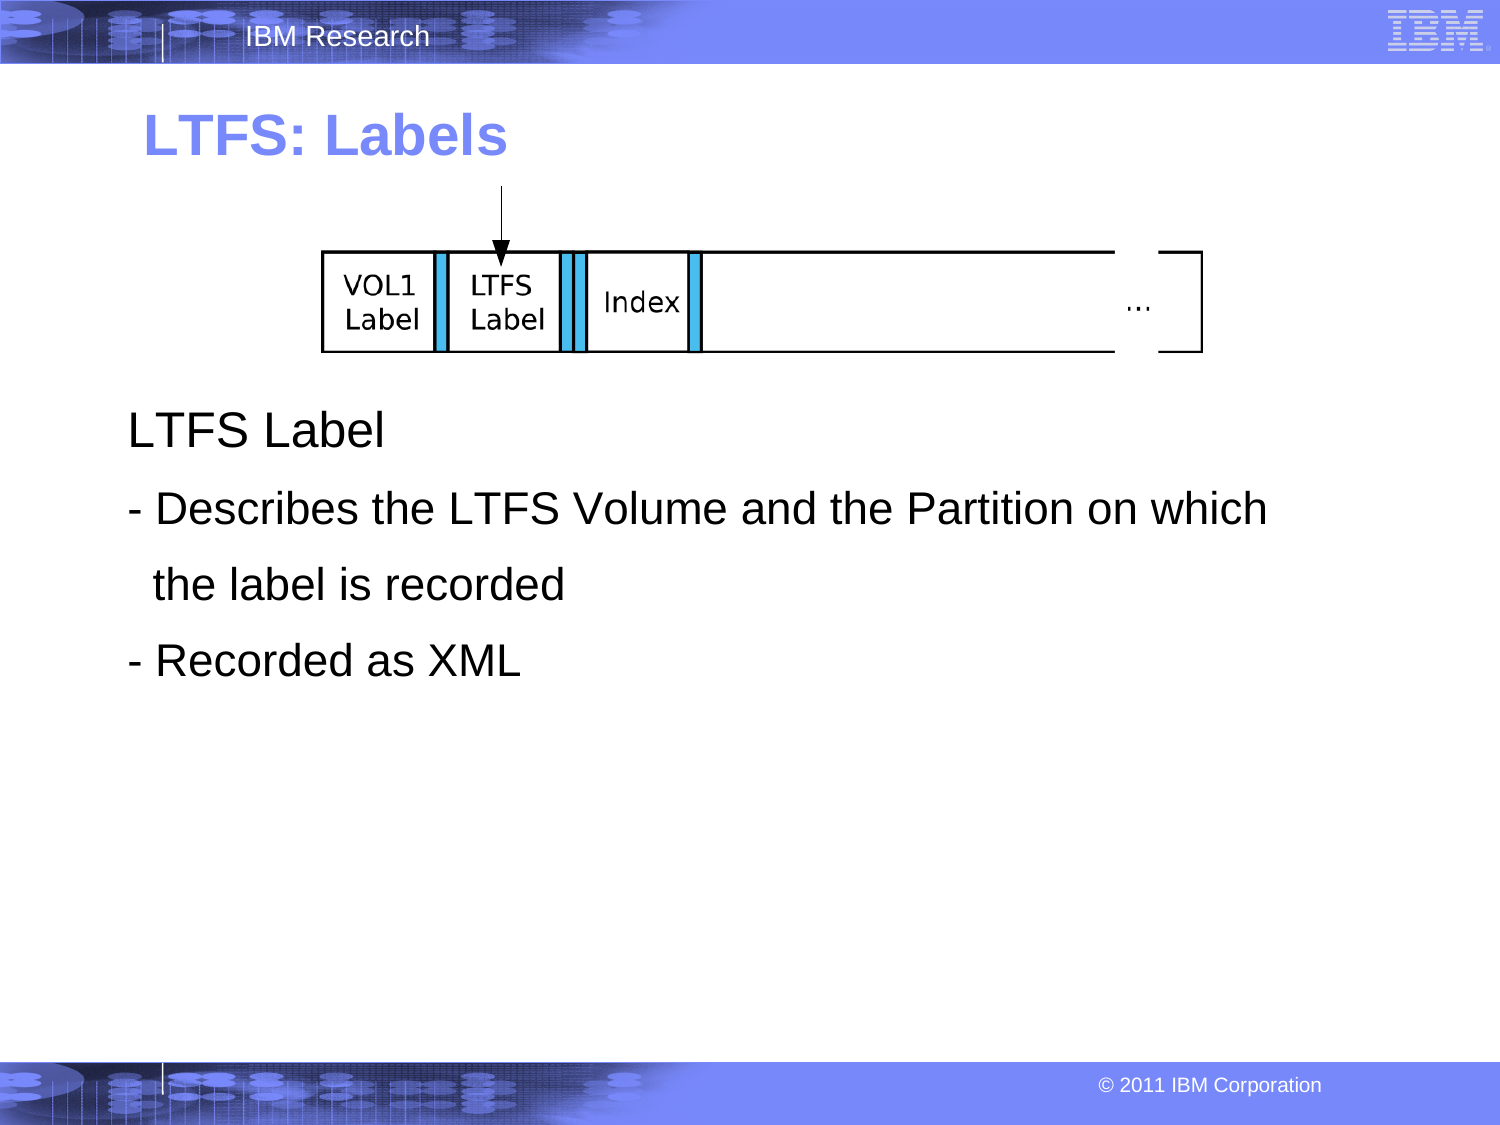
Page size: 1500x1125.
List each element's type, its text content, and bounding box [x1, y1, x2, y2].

picture [0, 1063, 1500, 1125]
picture [1, 1, 1500, 63]
picture [321, 249, 1203, 359]
title LTFS: Labels [128, 87, 1480, 181]
list LTFS Label - Describes the LTFS Volume and the Partition on which the label is recorded - Recorded as XML [112, 224, 1444, 1046]
